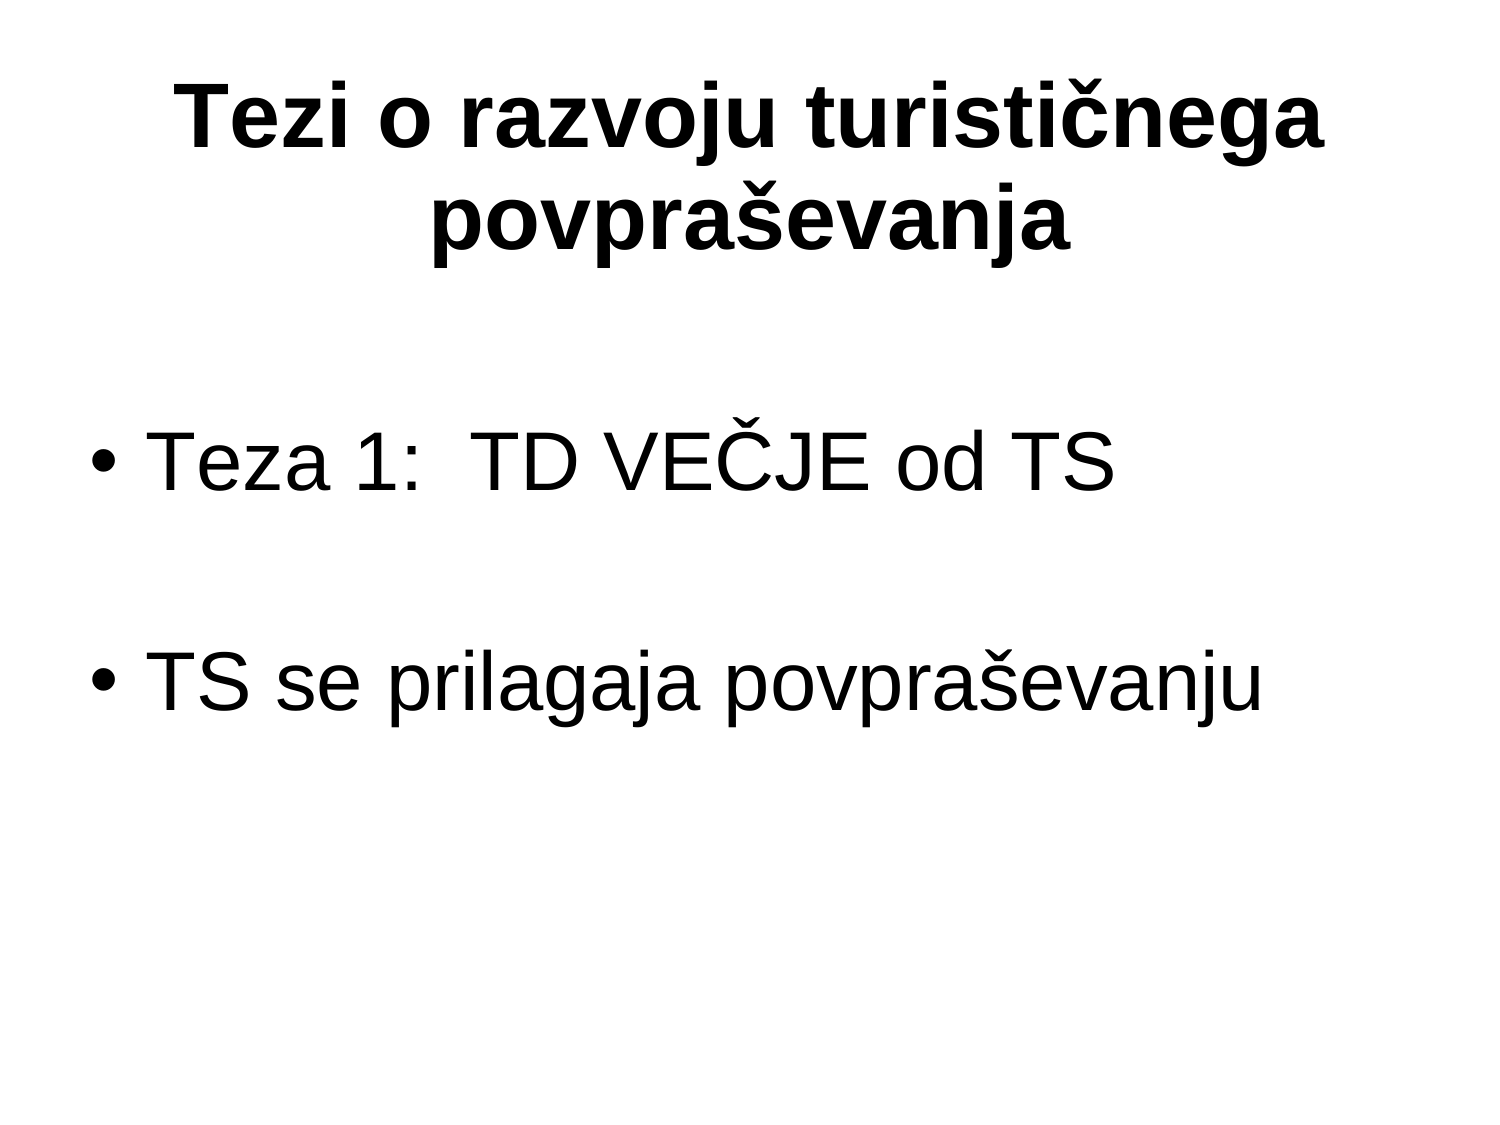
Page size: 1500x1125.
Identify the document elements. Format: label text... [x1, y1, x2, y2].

list Teza 1: TD VEČJE od TS TS se prilagaja povpraševanju [75, 408, 1425, 1005]
title Tezi o razvoju turističnega povpraševanja [75, 45, 1426, 291]
